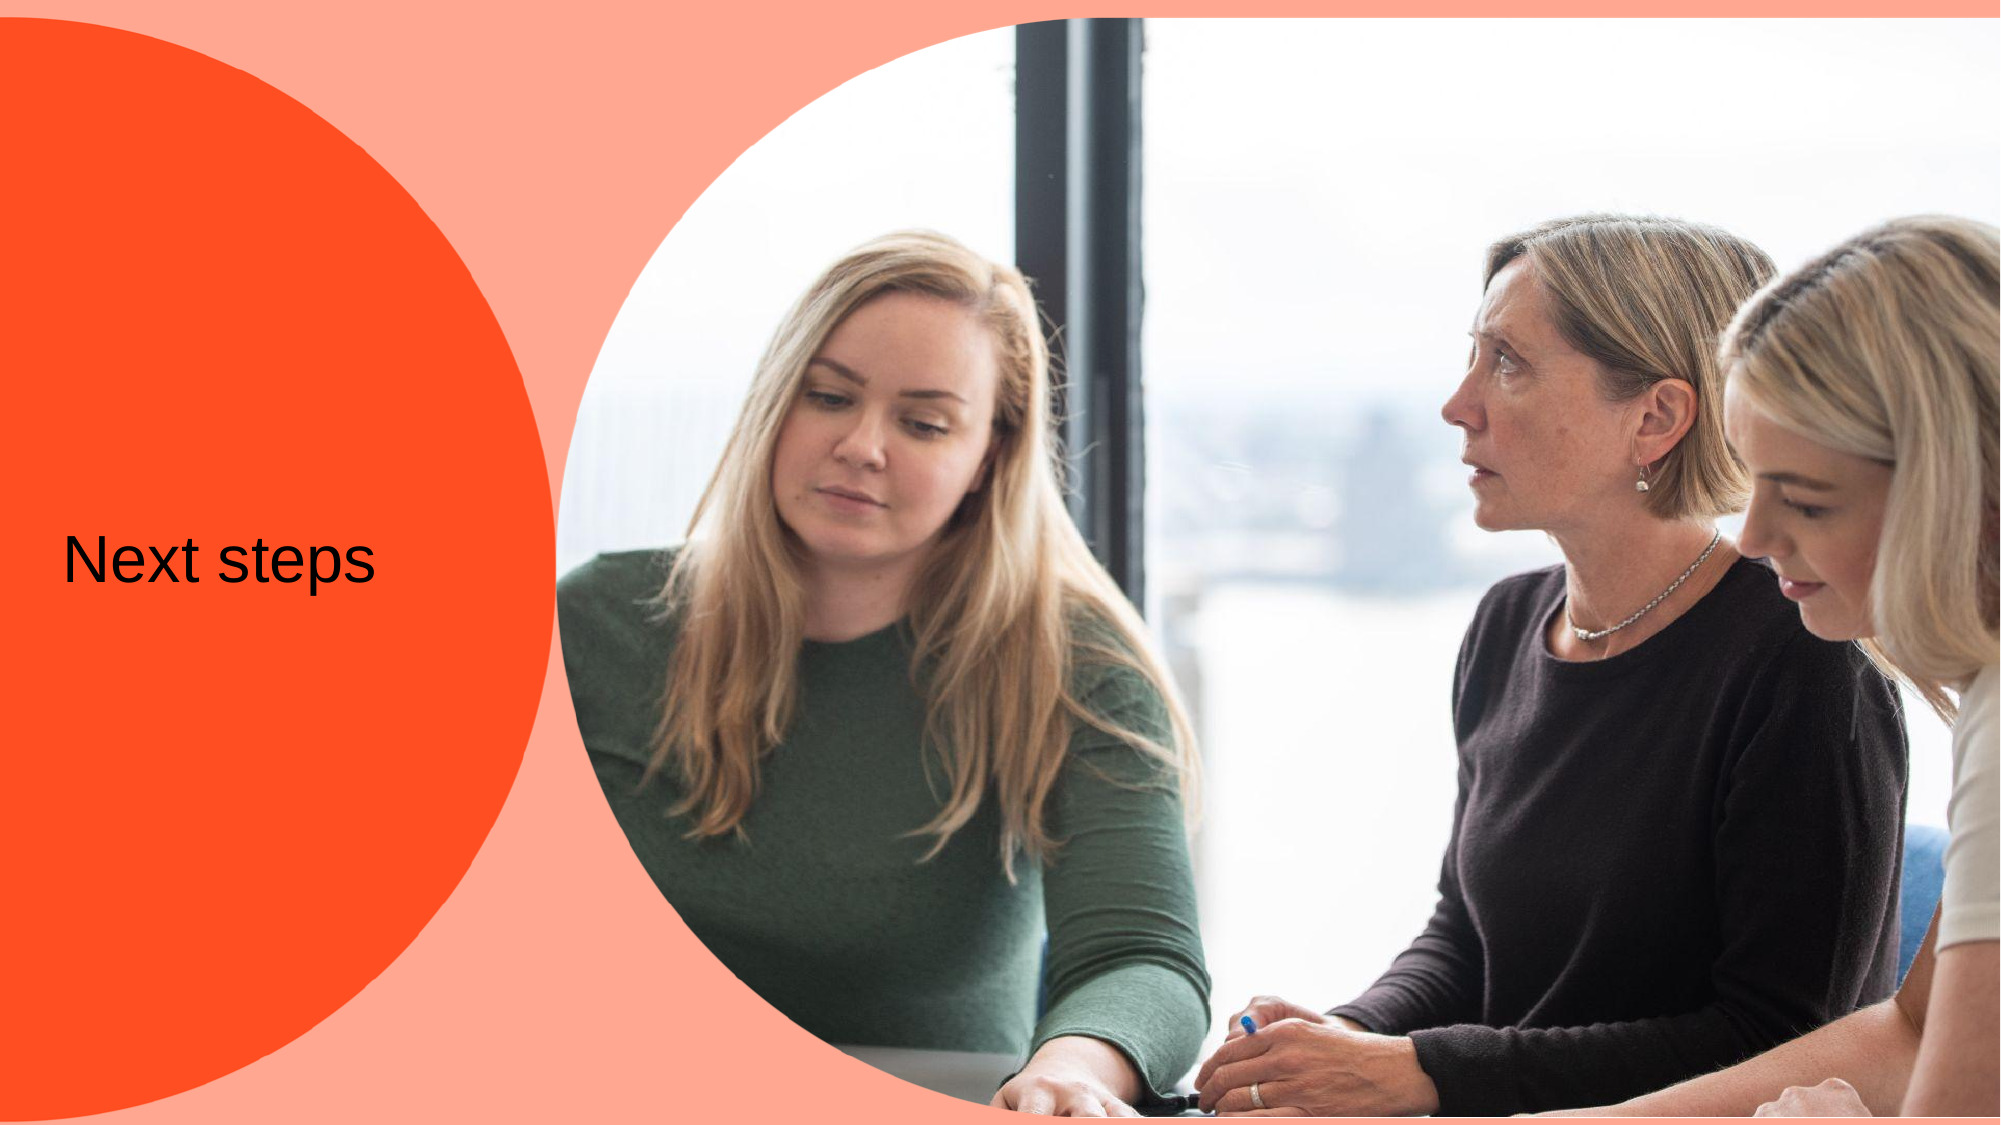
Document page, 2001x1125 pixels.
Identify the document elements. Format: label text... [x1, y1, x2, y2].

text_box Next steps [42, 405, 532, 706]
